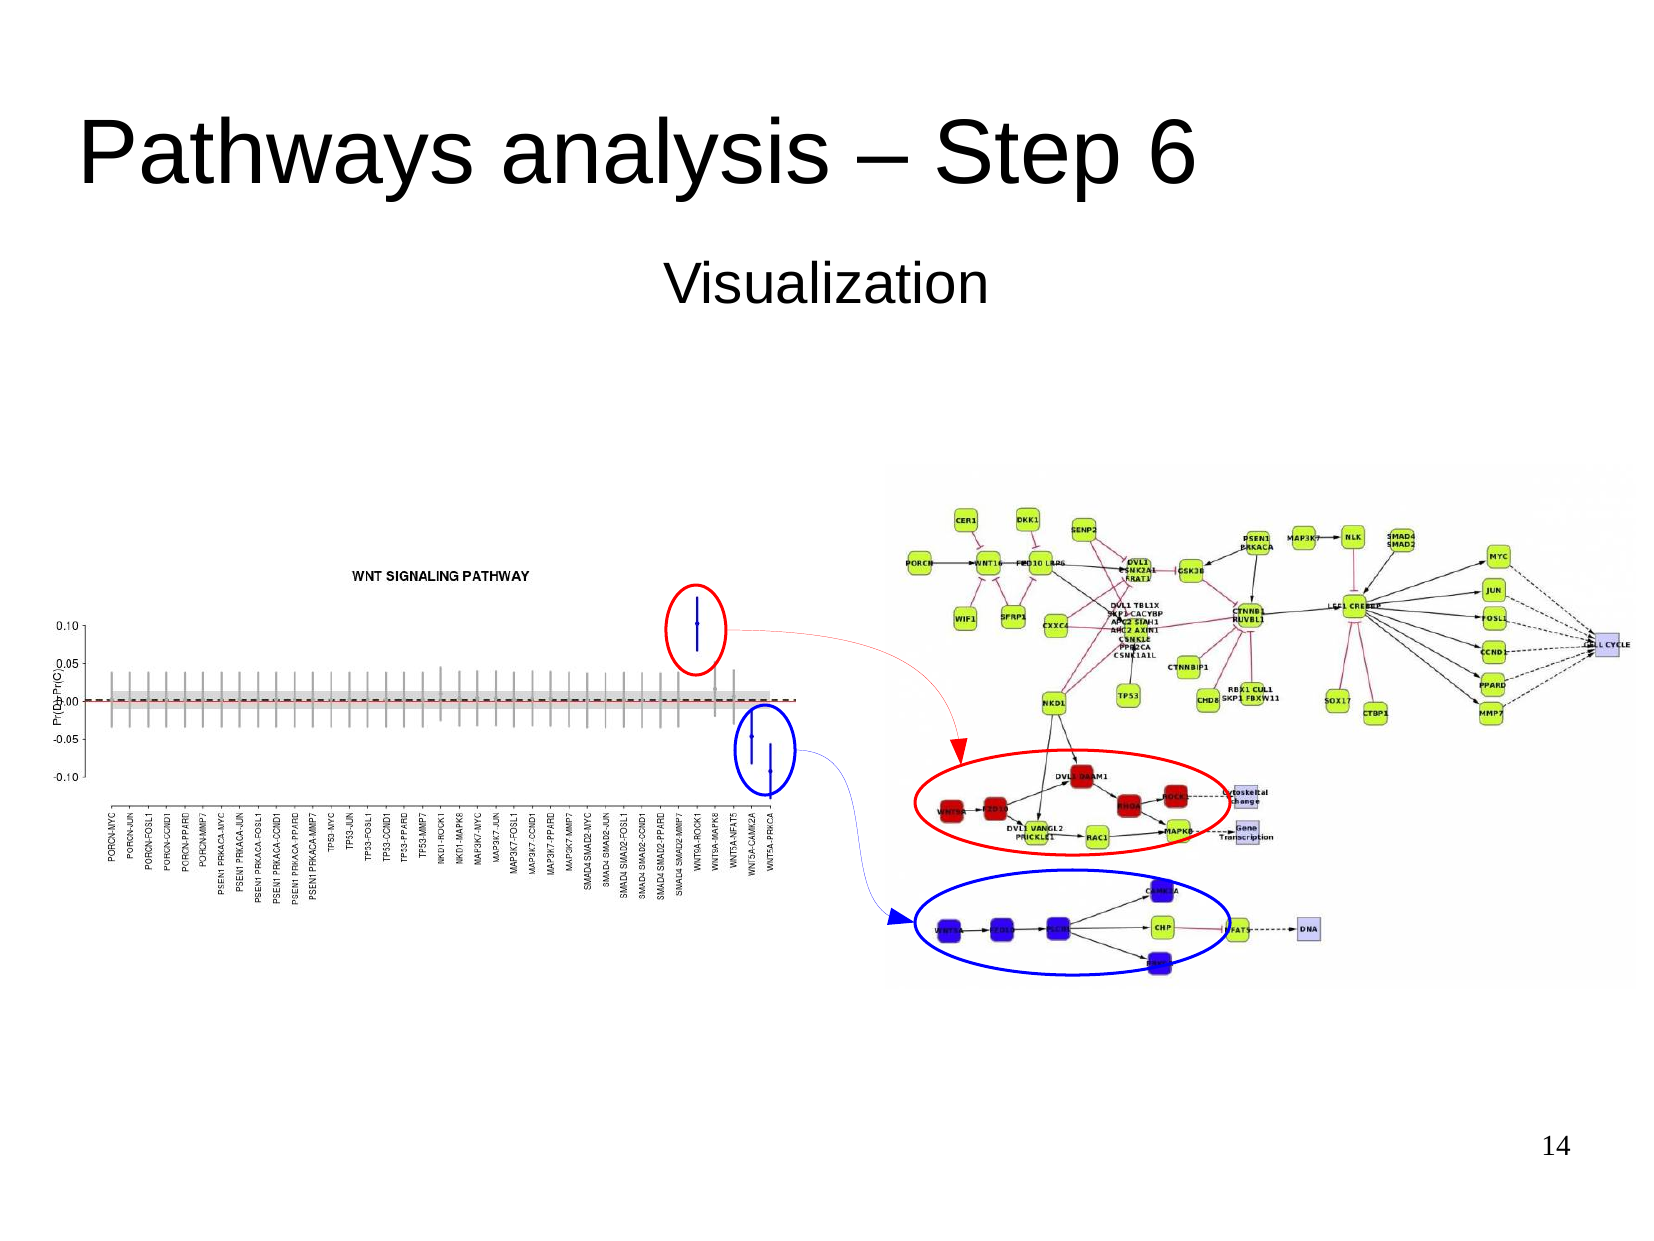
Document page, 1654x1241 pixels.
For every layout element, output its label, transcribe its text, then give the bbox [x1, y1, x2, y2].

picture [917, 872, 1228, 973]
picture [668, 587, 724, 673]
picture [45, 562, 796, 1006]
picture [737, 707, 793, 793]
text_box Visualization [0, 240, 1654, 326]
text_box Pathways analysis – Step 6 [60, 90, 1576, 214]
picture [885, 464, 1636, 989]
picture [917, 752, 1228, 853]
